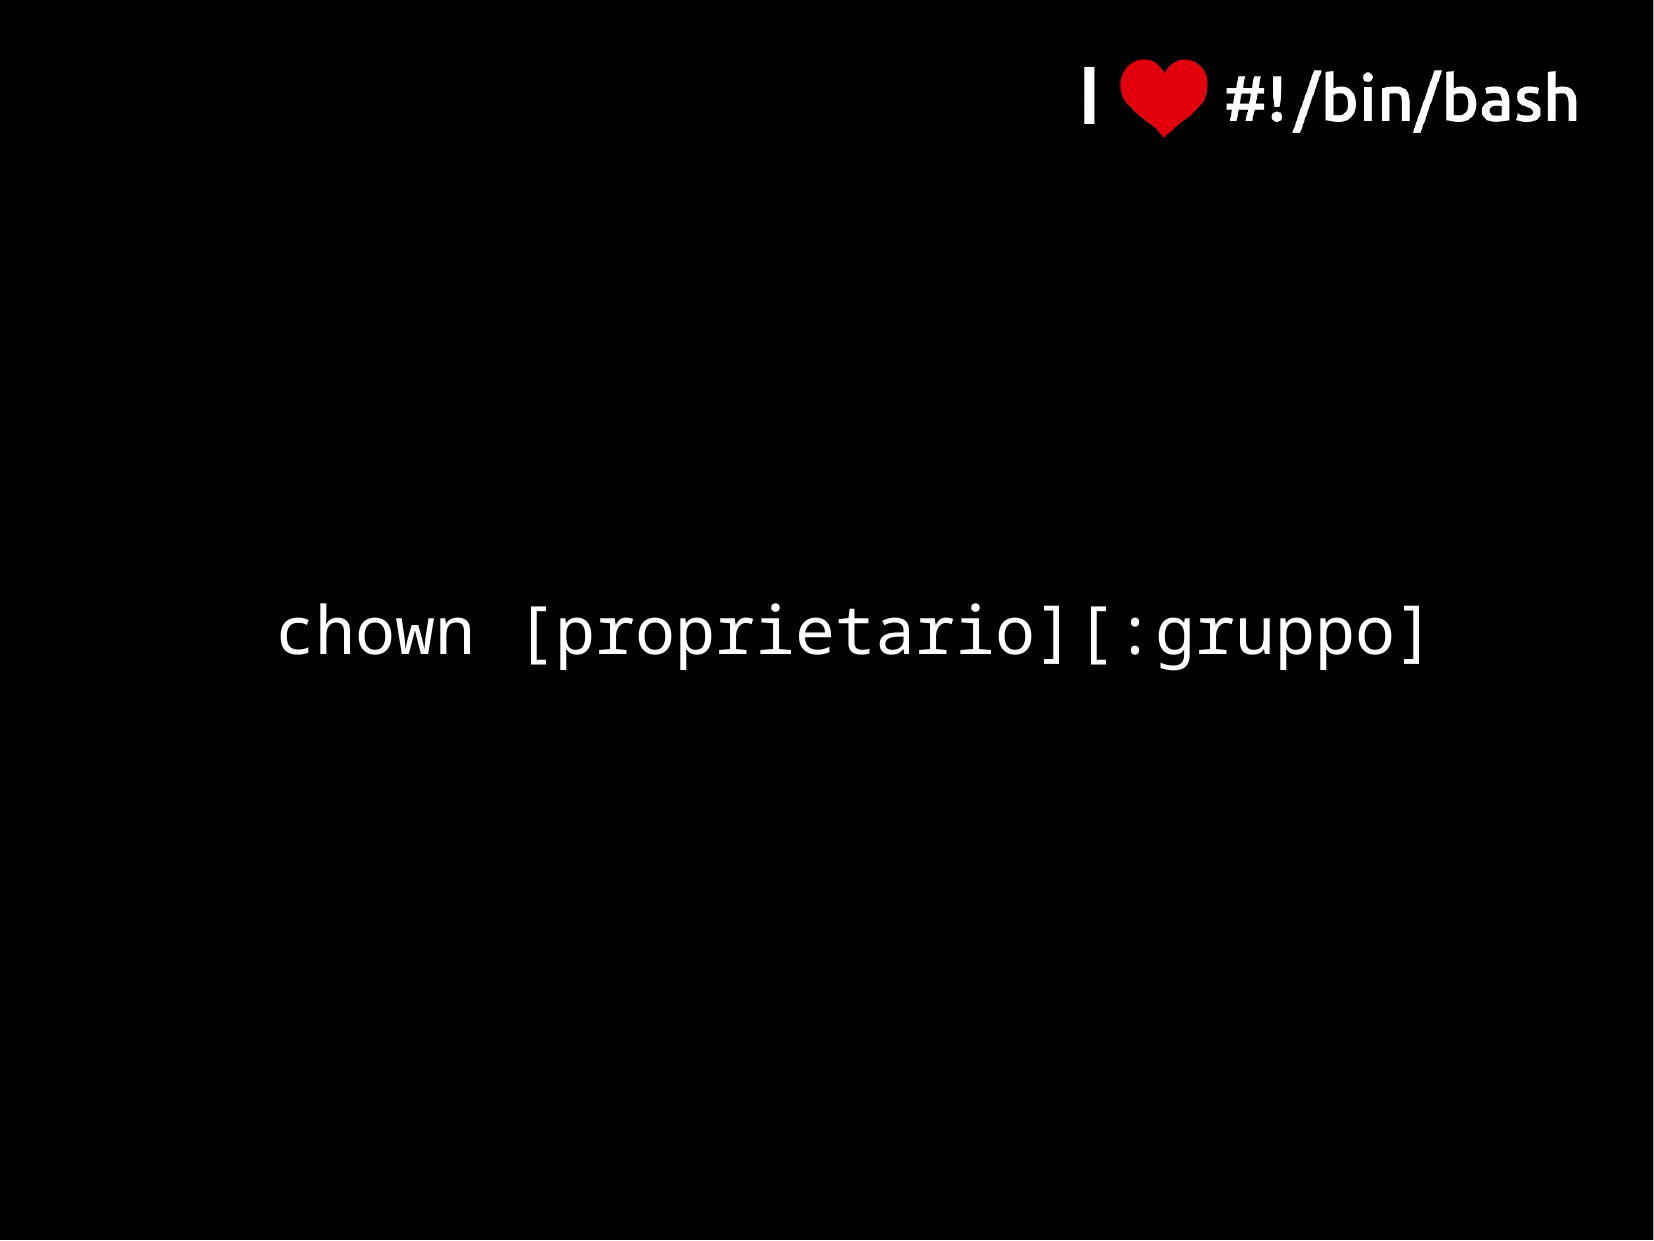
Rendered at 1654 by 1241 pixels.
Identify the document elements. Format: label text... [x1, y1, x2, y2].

picture [1064, 45, 1595, 154]
text_box chown [proprietario][:gruppo] [260, 575, 1458, 669]
